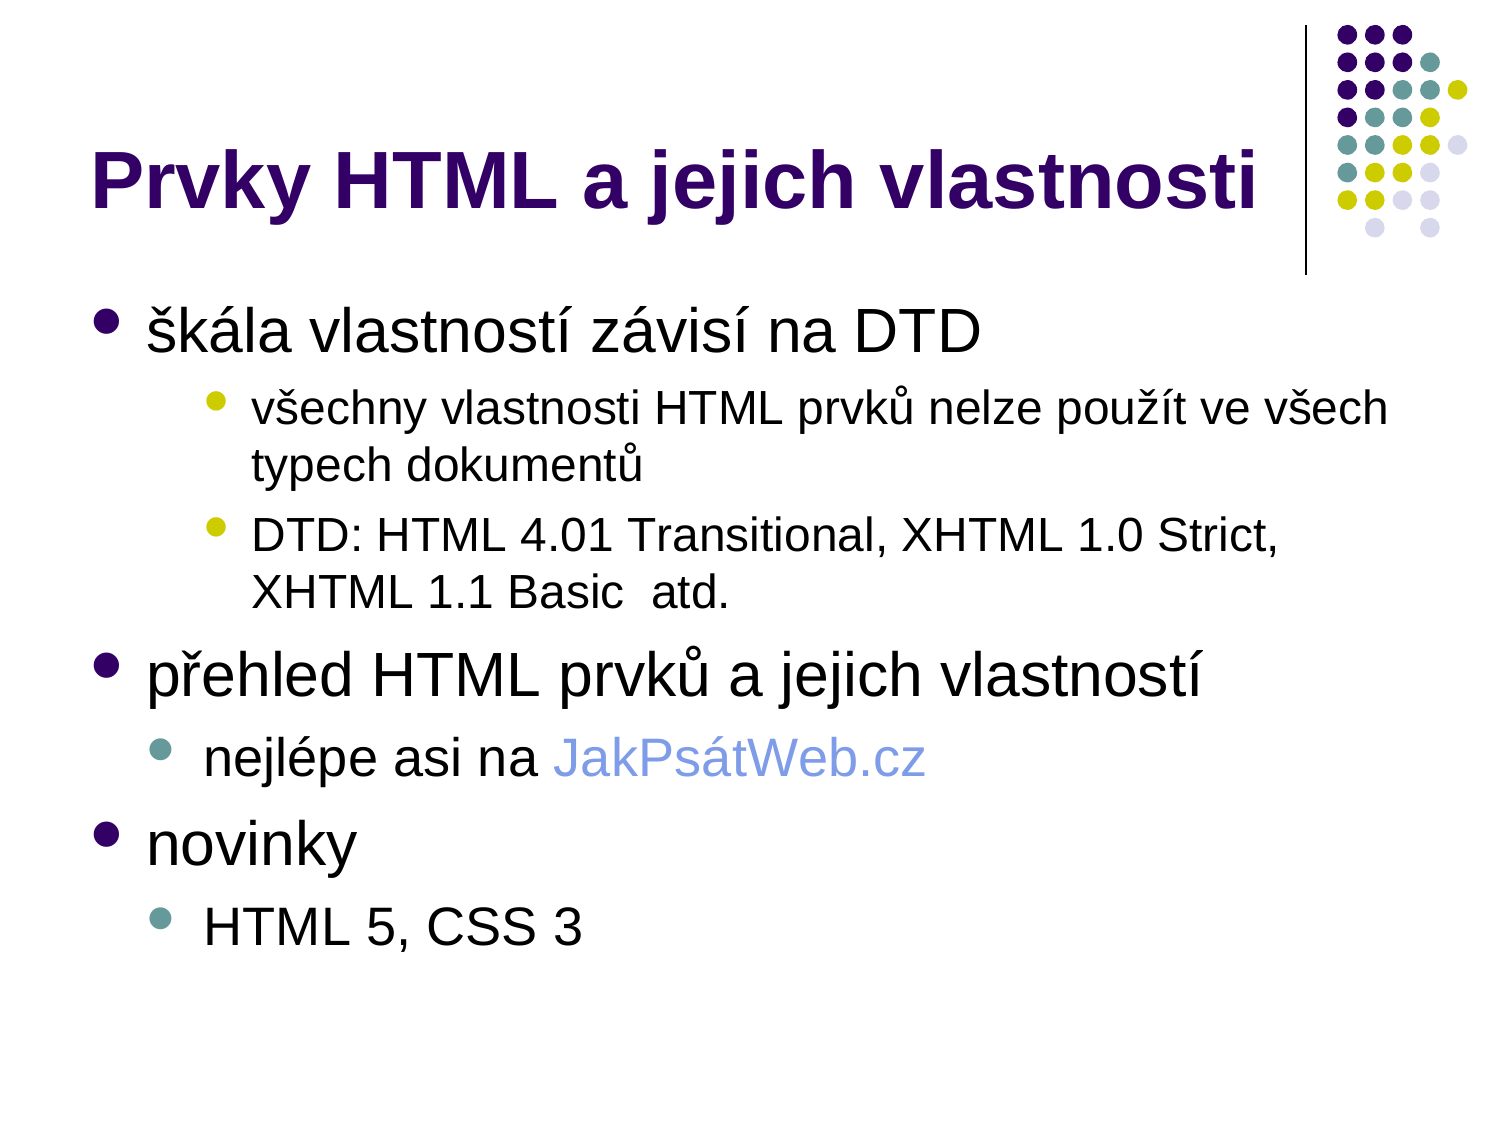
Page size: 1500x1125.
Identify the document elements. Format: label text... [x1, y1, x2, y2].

list škála vlastností závisí na DTD všechny vlastnosti HTML prvků nelze použít ve všech typech dokumentů DTD: HTML 4.01 Transitional, XHTML 1.0 Strict, XHTML 1.1 Basic atd. přehled HTML prvků a jejich vlastností nejlépe asi na JakPsátWeb.cz novinky HTML 5, CSS 3 [75, 282, 1426, 1006]
title Prvky HTML a jejich vlastnosti [74, 20, 1313, 233]
